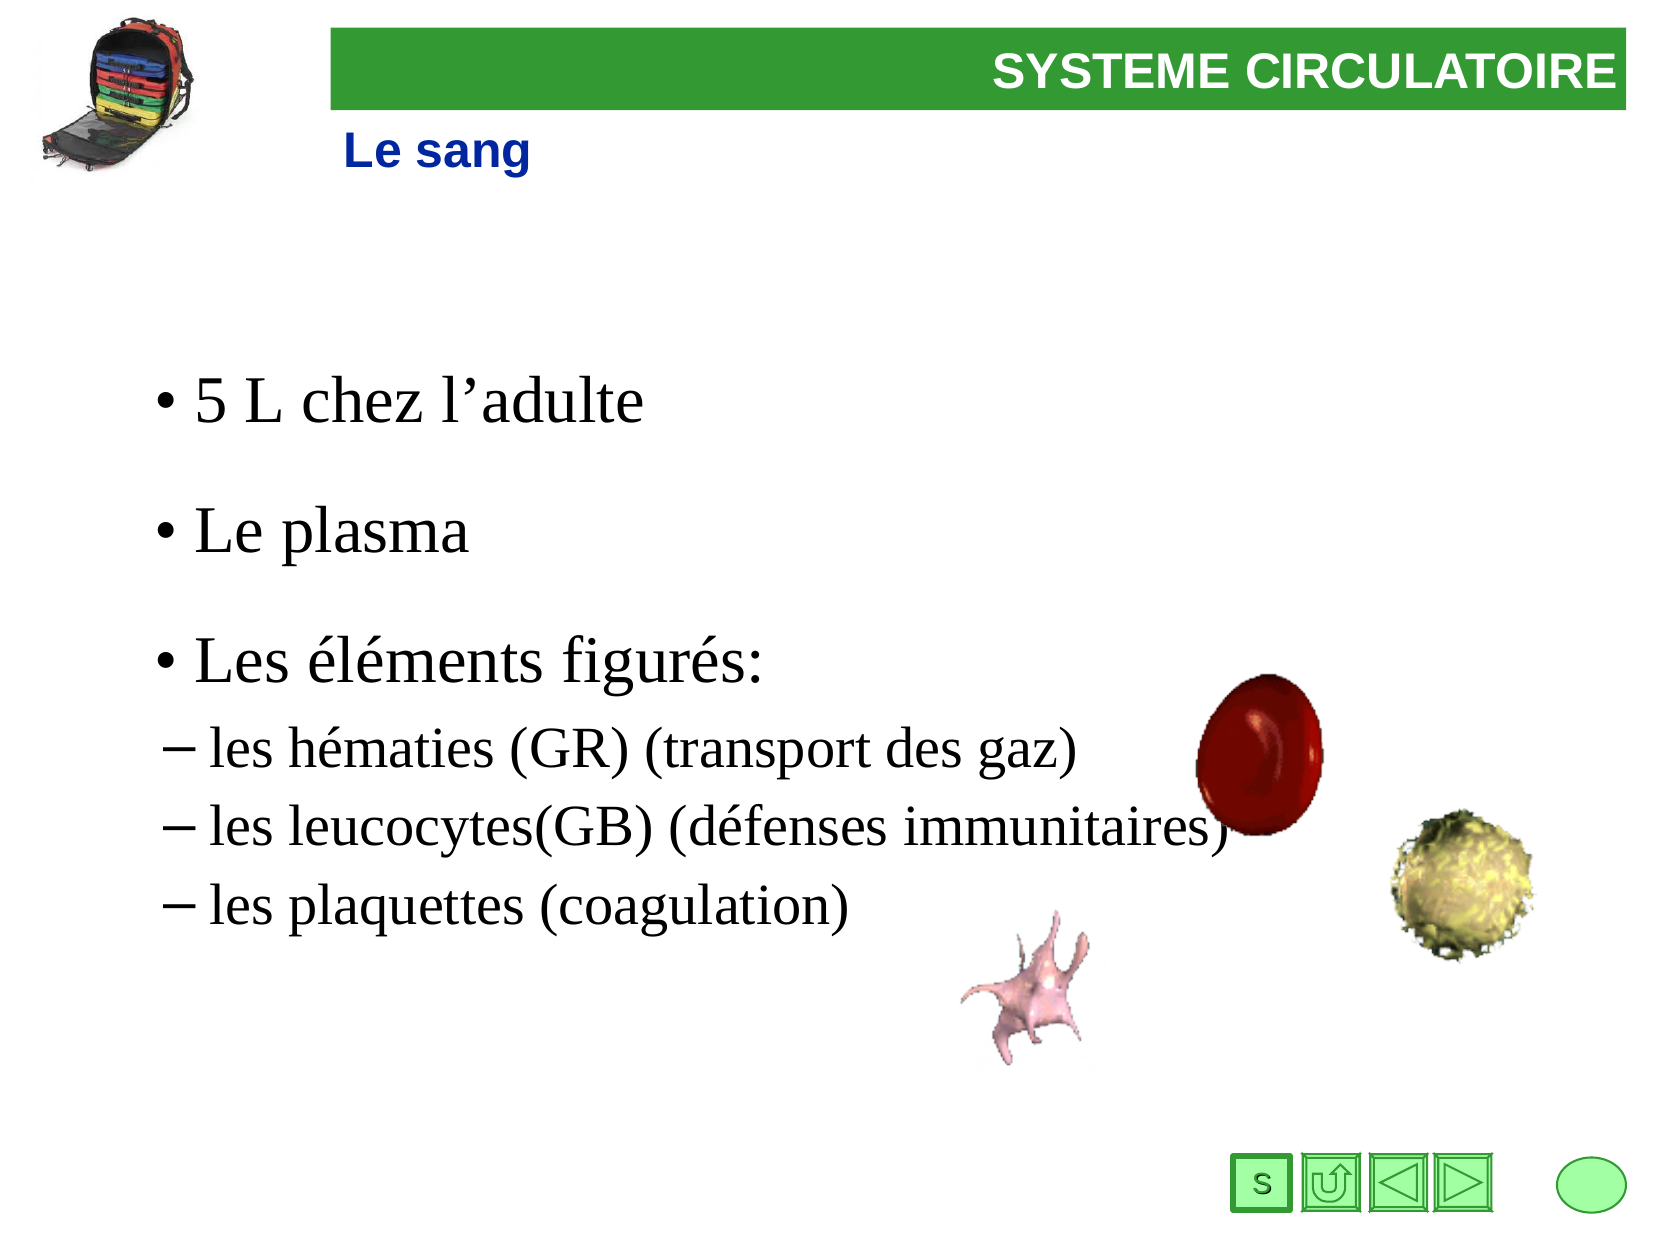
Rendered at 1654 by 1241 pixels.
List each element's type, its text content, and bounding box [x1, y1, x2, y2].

picture [29, 5, 201, 183]
title SYSTEME CIRCULATOIRE [331, 35, 1619, 107]
picture [1171, 666, 1335, 847]
picture [953, 908, 1107, 1075]
picture [1378, 798, 1563, 977]
list 5 L chez l’adulte Le plasma Les éléments figurés: les hématies (GR) (transport des gaz) les leucocytes(GB) (défenses immunitaires) les plaquettes (coagulation) [139, 354, 1628, 1075]
text_box [1556, 1157, 1626, 1213]
title Le sang [329, 110, 1625, 194]
